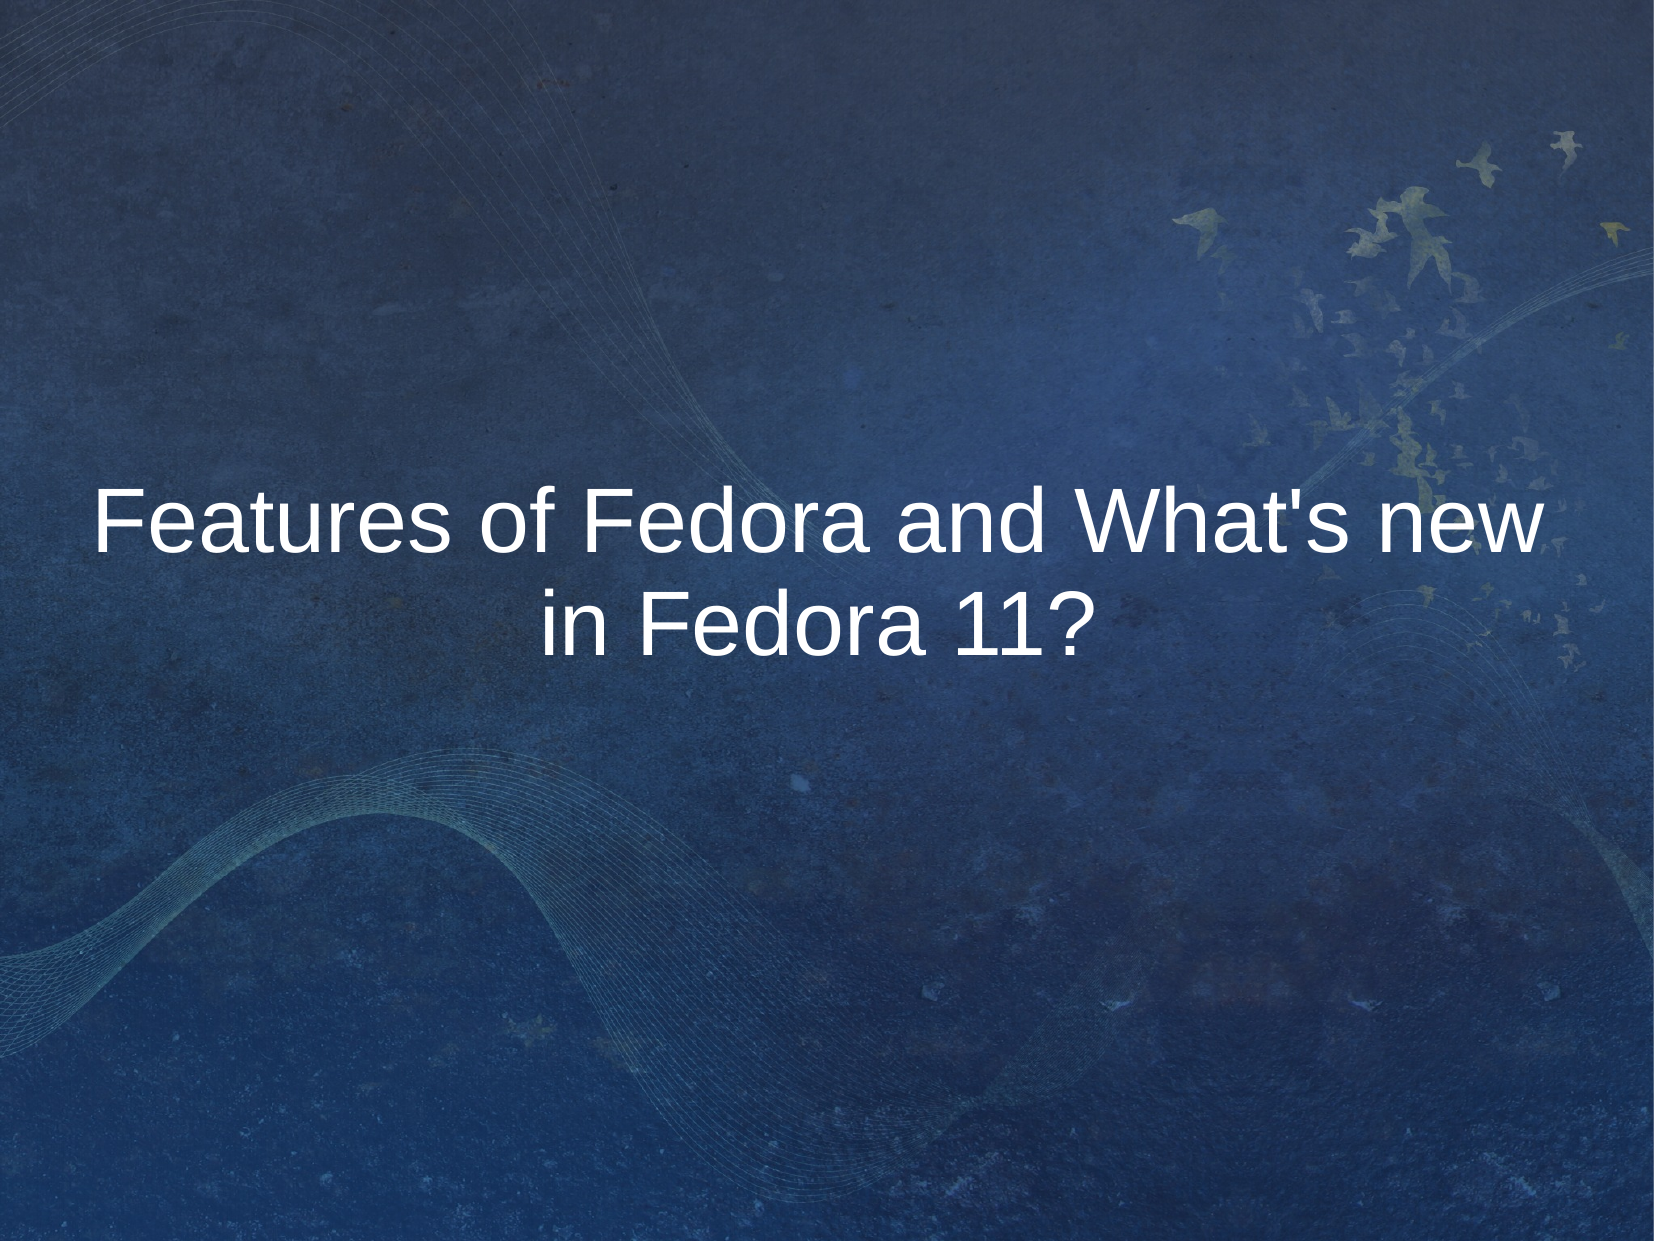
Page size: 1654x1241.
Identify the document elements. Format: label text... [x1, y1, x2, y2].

title Features of Fedora and What's new in Fedora 11? [75, 469, 82, 676]
picture [0, 0, 1654, 1241]
subtitle [82, 297, 1571, 1102]
